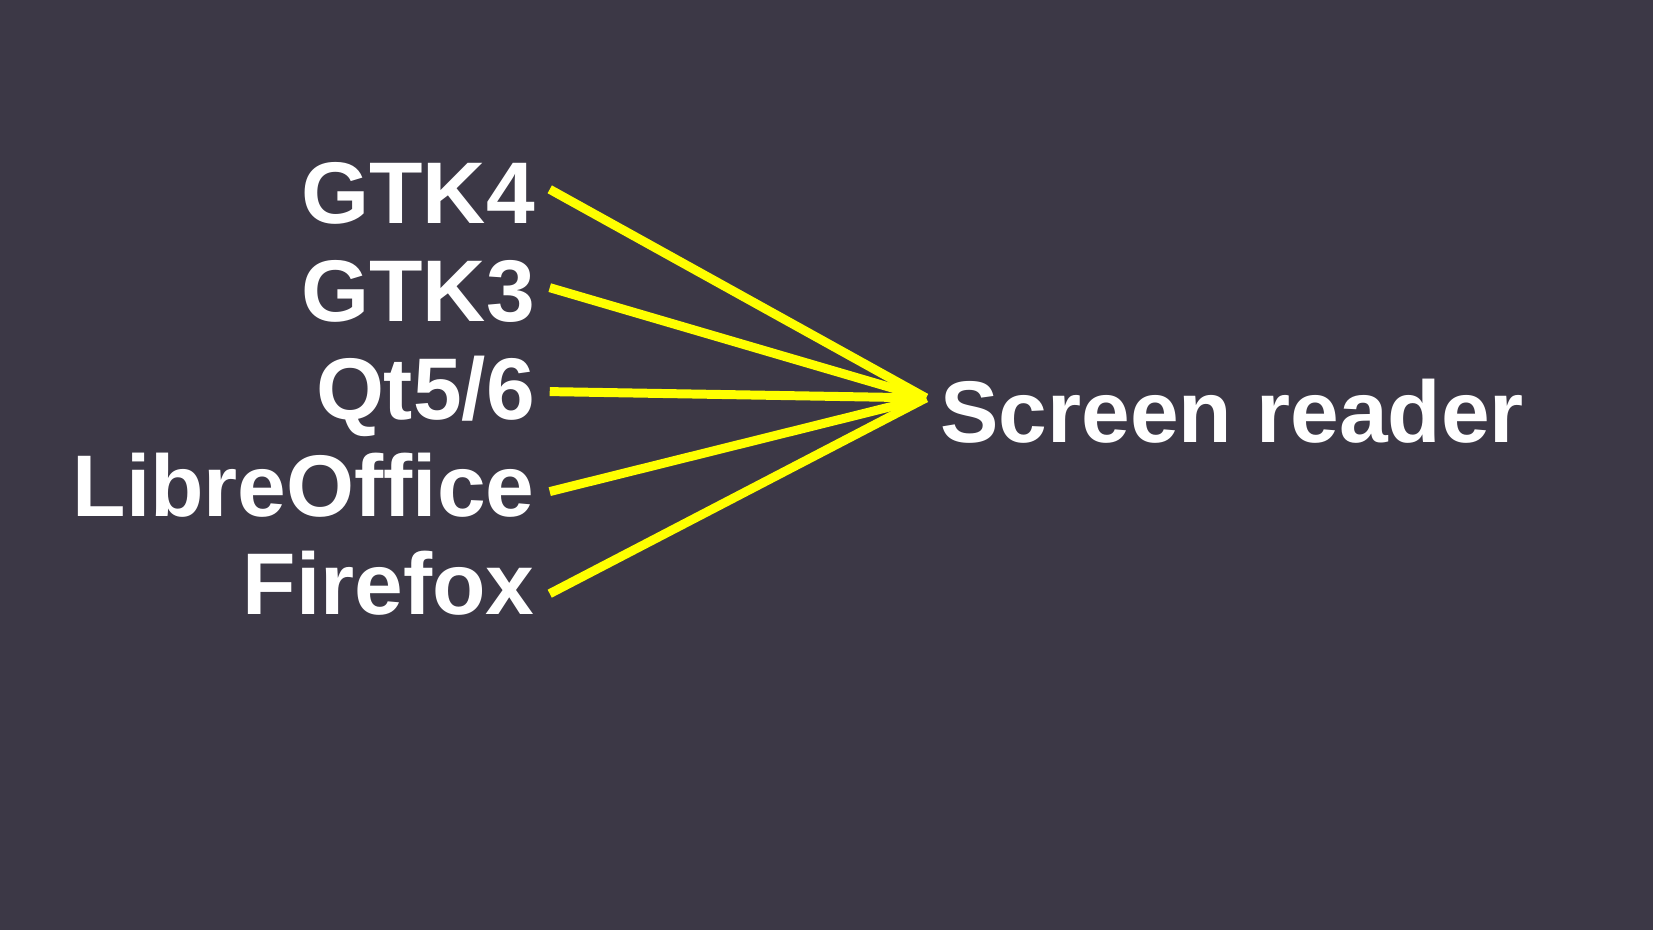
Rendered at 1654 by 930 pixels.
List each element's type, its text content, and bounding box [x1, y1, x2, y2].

text_box Screen reader [925, 160, 1641, 618]
text_box GTK4 GTK3 Qt5/6 LibreOffice Firefox [23, 137, 550, 641]
